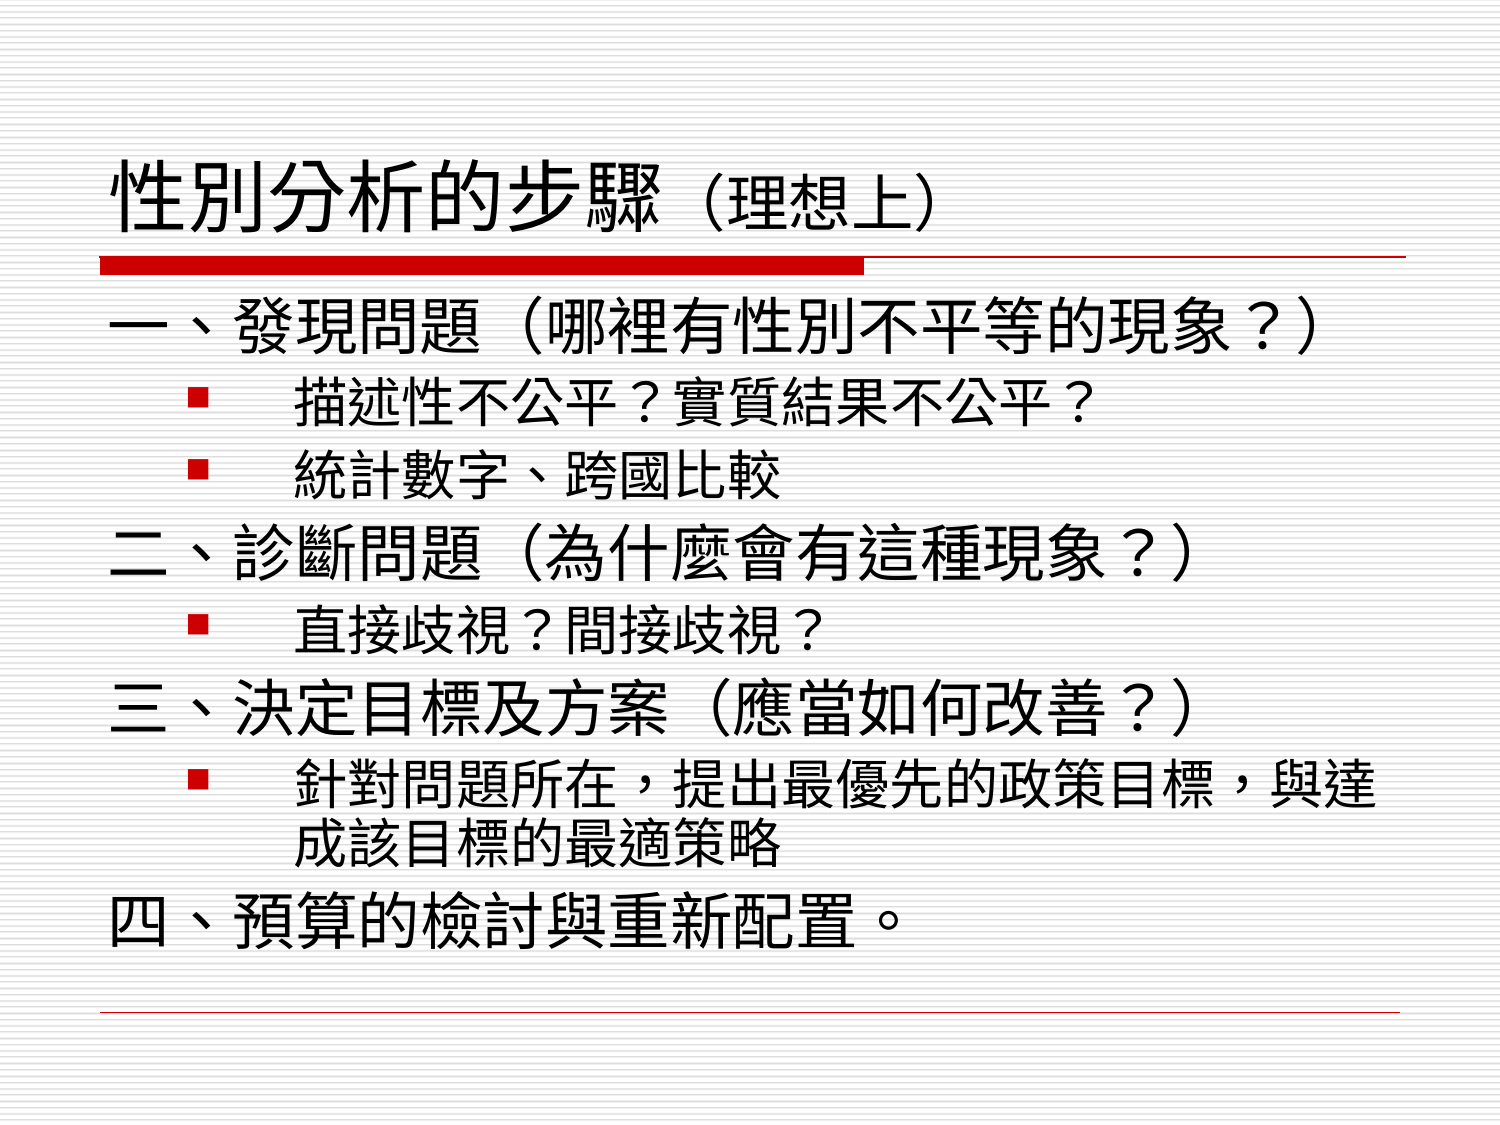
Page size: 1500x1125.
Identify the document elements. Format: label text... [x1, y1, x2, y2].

title 性別分析的步驟（理想上） [94, 50, 1407, 250]
list 一、發現問題（哪裡有性別不平等的現象？） 描述性不公平？實質結果不公平？ 統計數字、跨國比較 二、診斷問題（為什麼會有這種現象？） 直接歧視？間接歧視？ 三、決定目標及方案（應當如何改善？） 針對問題所在，提出最優先的政策目標，與達成該目標的最適策略 四、預算的檢討與重新配置。 [92, 287, 1406, 988]
picture [0, 0, 1500, 1125]
